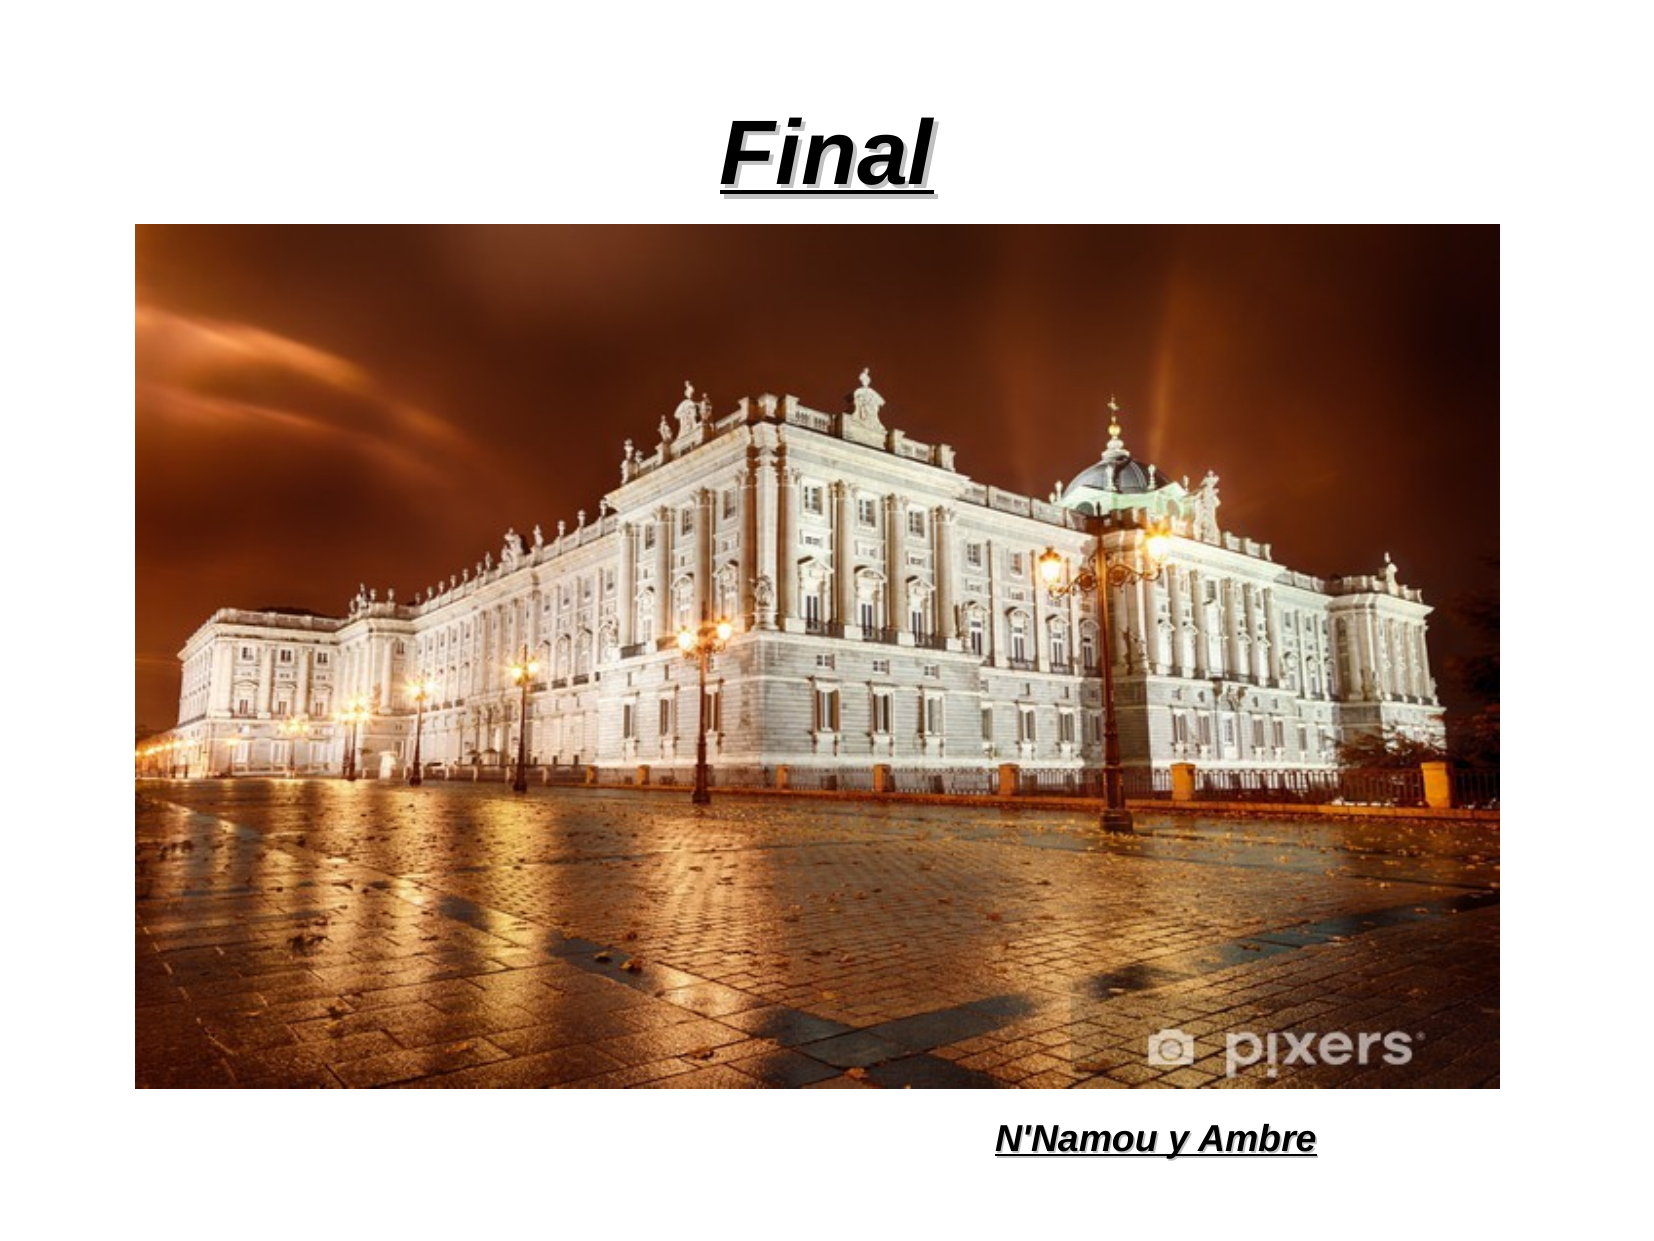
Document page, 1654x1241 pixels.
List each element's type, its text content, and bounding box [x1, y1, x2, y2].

title Final [82, 49, 1571, 257]
picture [135, 224, 1501, 1089]
text_box N'Namou y Ambre [980, 1110, 1536, 1169]
